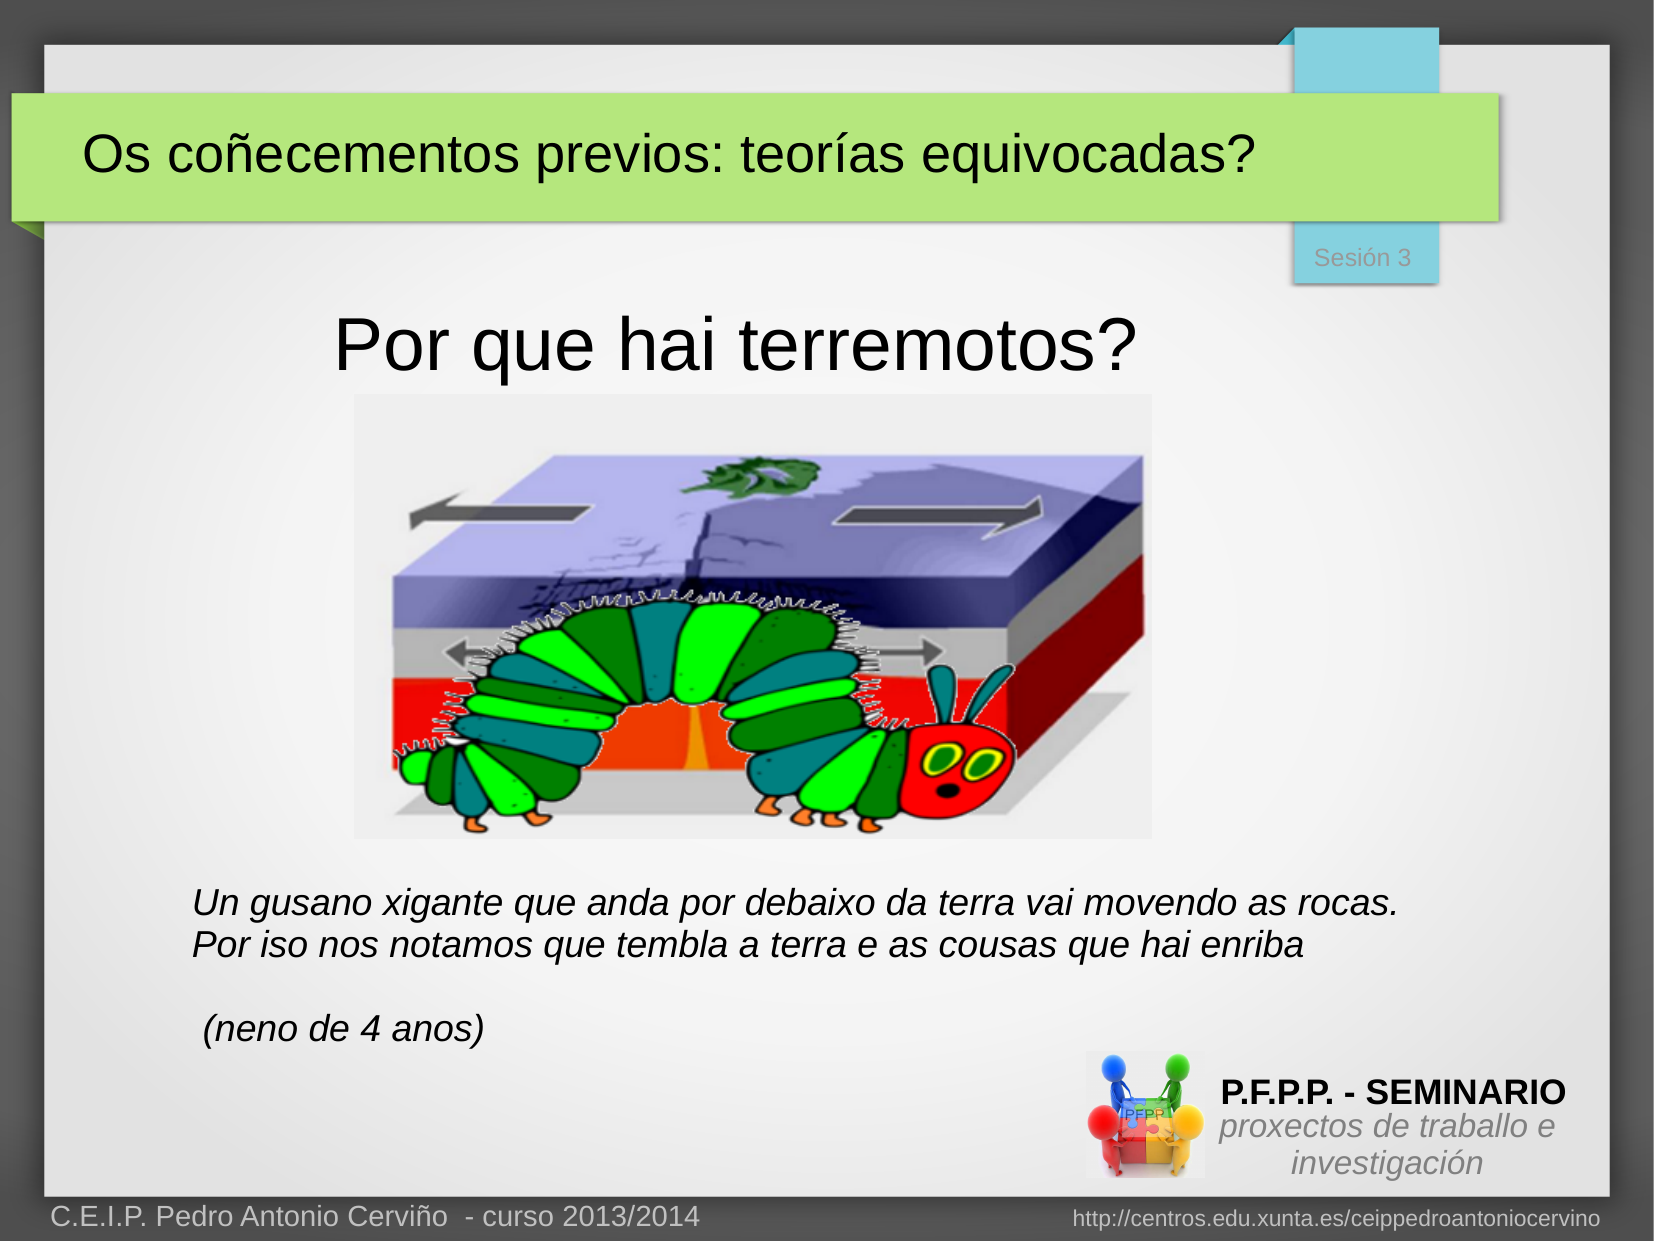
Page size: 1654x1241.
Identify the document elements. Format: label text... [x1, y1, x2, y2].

text_box proxectos de traballo e investigación [1192, 1106, 1583, 1182]
text_box Un gusano xigante que anda por debaixo da terra vai movendo as rocas. Por iso nos notamos que tembla a terra e as cousas que hai enriba (neno de 4 anos) [177, 874, 1418, 1057]
text_box C.E.I.P. Pedro Antonio Cerviño - curso 2013/2014 http://centros.edu.xunta.es/ceippedroantoniocervino [35, 1192, 1630, 1241]
title Os coñecementos previos: teorías equivocadas? [82, 94, 1465, 213]
text_box Por que hai terremotos? [318, 295, 1347, 395]
text_box Sesión 3 [1299, 236, 1430, 280]
subtitle P.F.P.P. - SEMINARIO [1205, 1062, 1630, 1123]
picture [0, 0, 1654, 1241]
